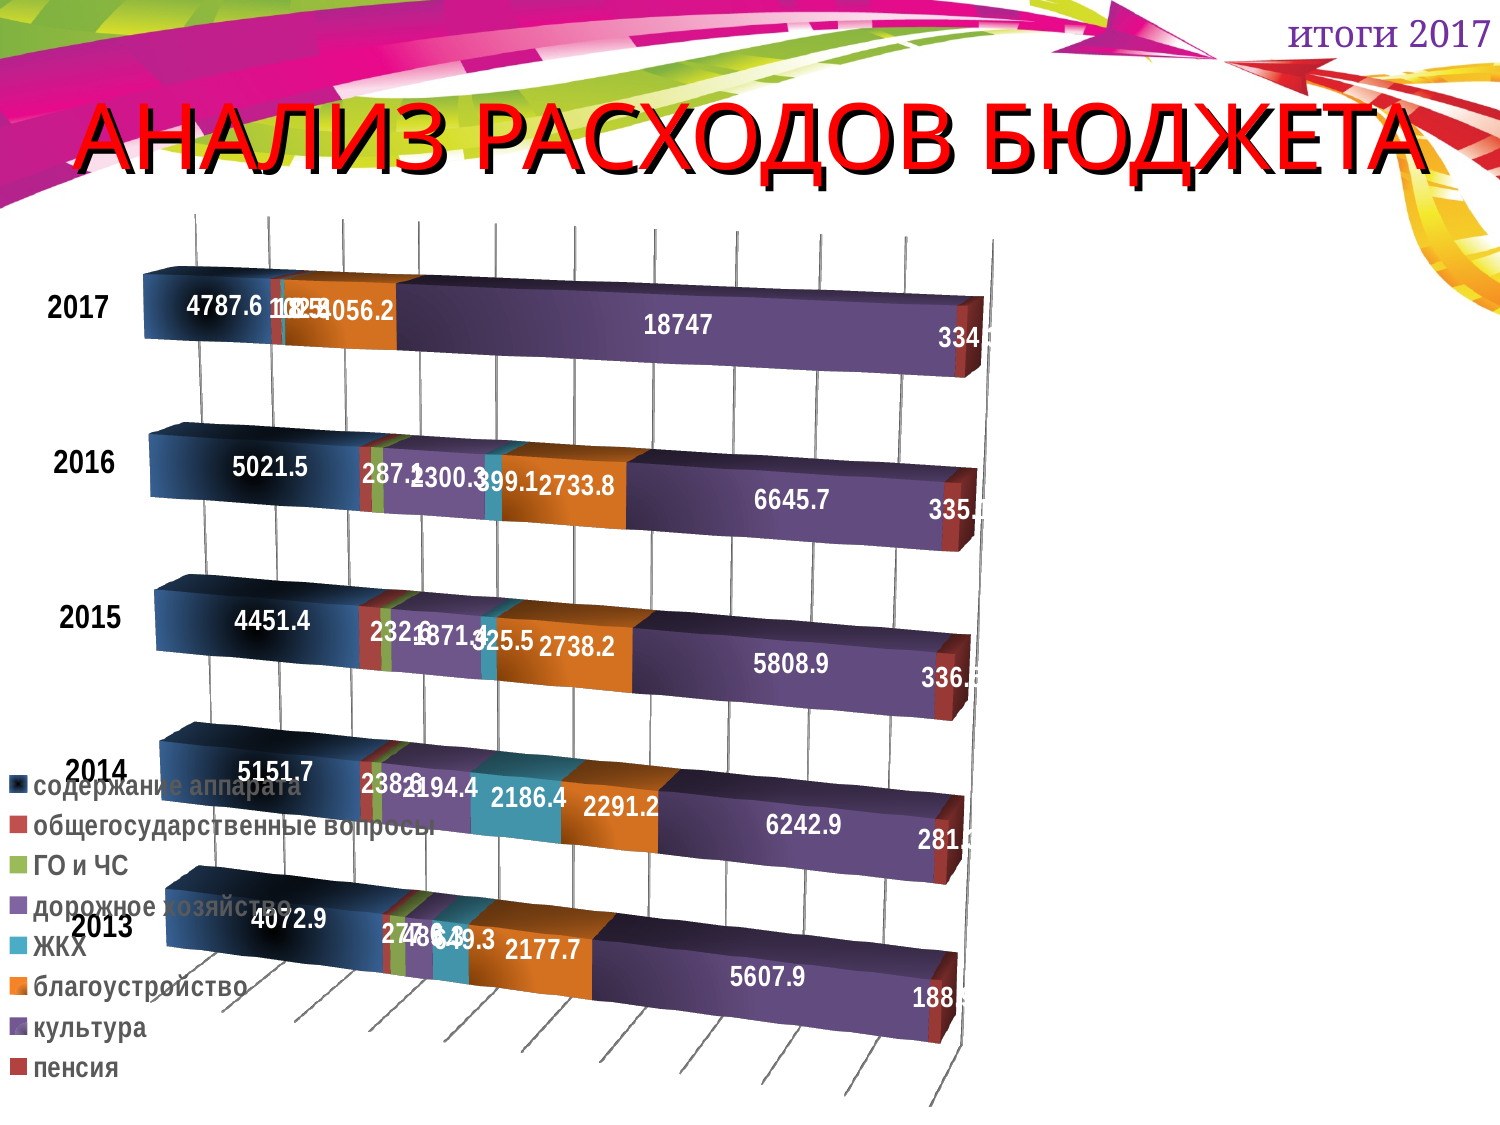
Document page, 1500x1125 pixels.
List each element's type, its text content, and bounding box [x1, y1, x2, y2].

chart [0, 196, 1500, 1125]
title АНАЛИЗ РАСХОДОВ БЮДЖЕТА [2, 68, 1498, 196]
text_box итоги 2017 [1272, 2, 1493, 64]
